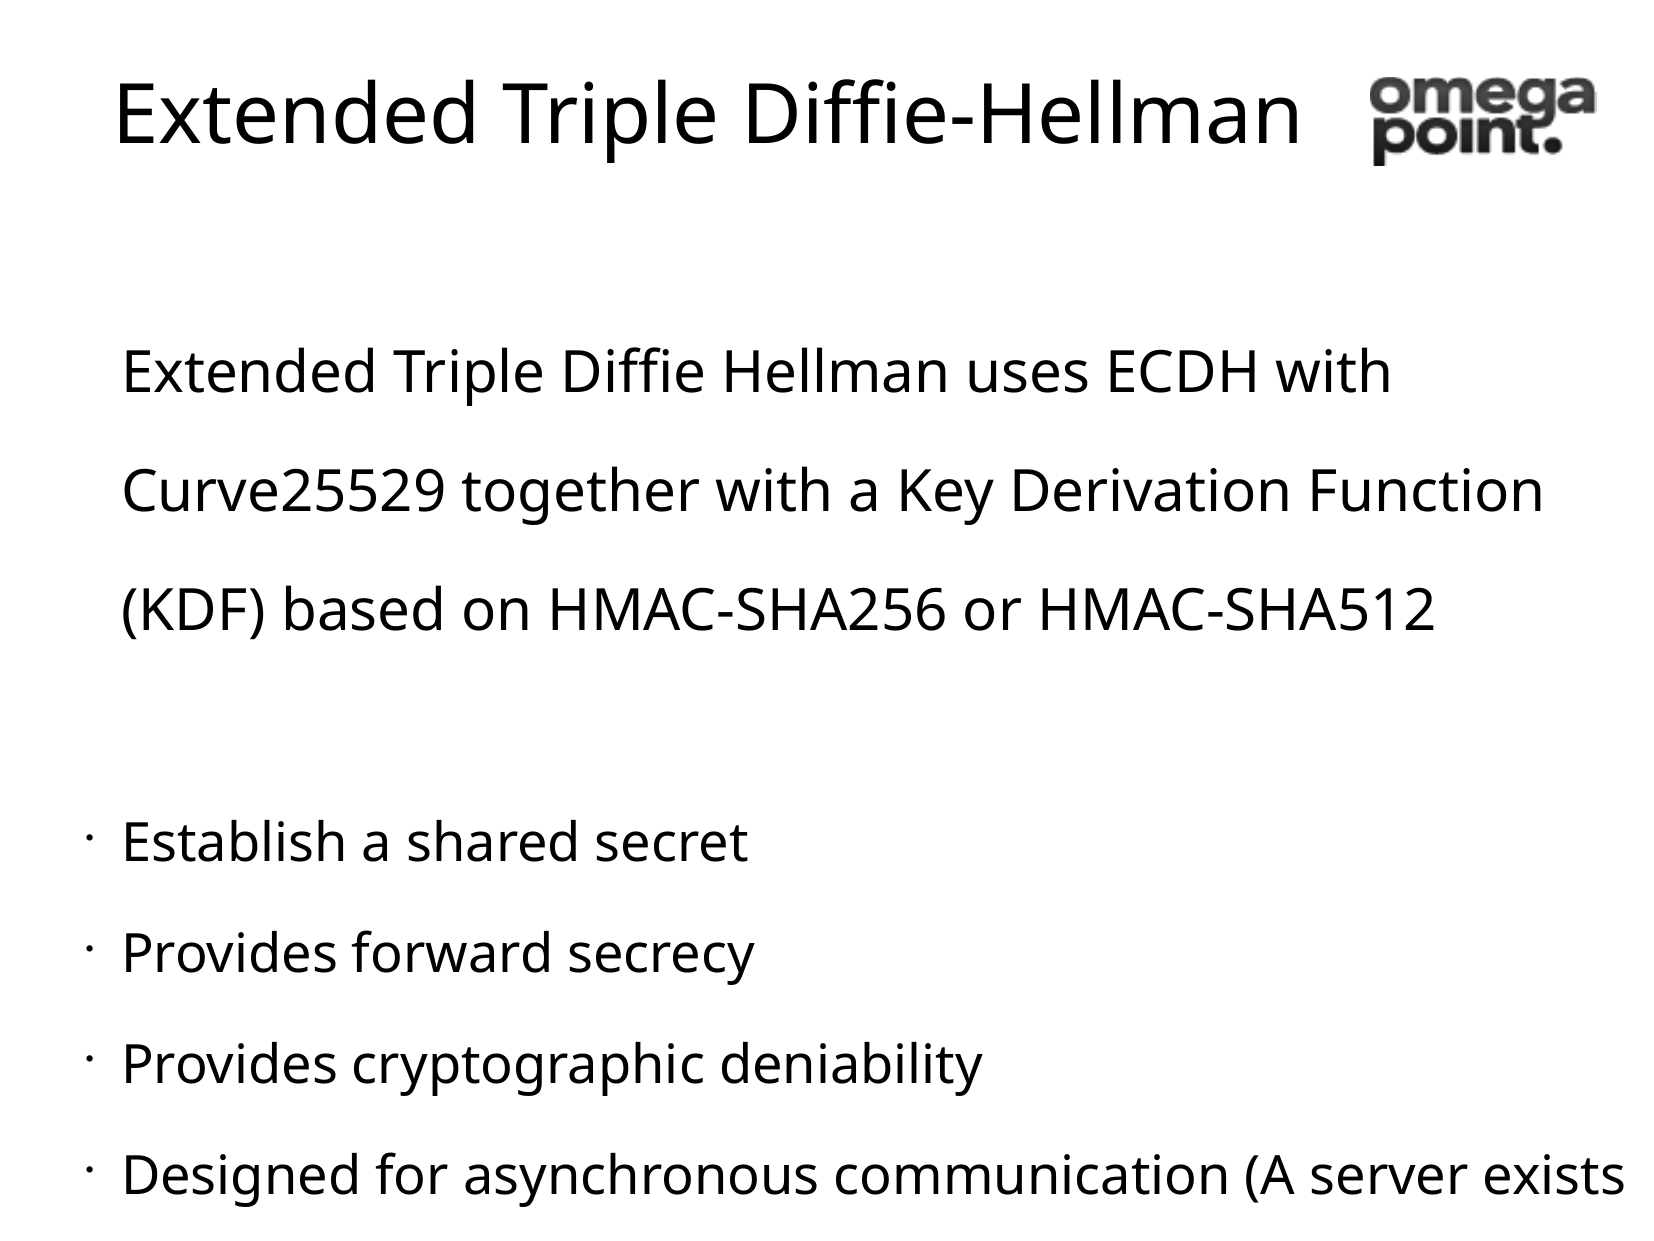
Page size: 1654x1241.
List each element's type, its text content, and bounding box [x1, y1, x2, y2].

text_box Extended Triple Diffie Hellman uses ECDH with Curve25529 together with a Key Derivation Function (KDF) based on HMAC-SHA256 or HMAC-SHA512 Establish a shared secret Provides forward secrecy Provides cryptographic deniability Designed for asynchronous communication (A server exists where Alice and Bob publishes public keys and cipher texts) [70, 283, 1654, 1241]
text_box Extended Triple Diffie-Hellman [0, 0, 1453, 269]
picture [1370, 77, 1597, 166]
